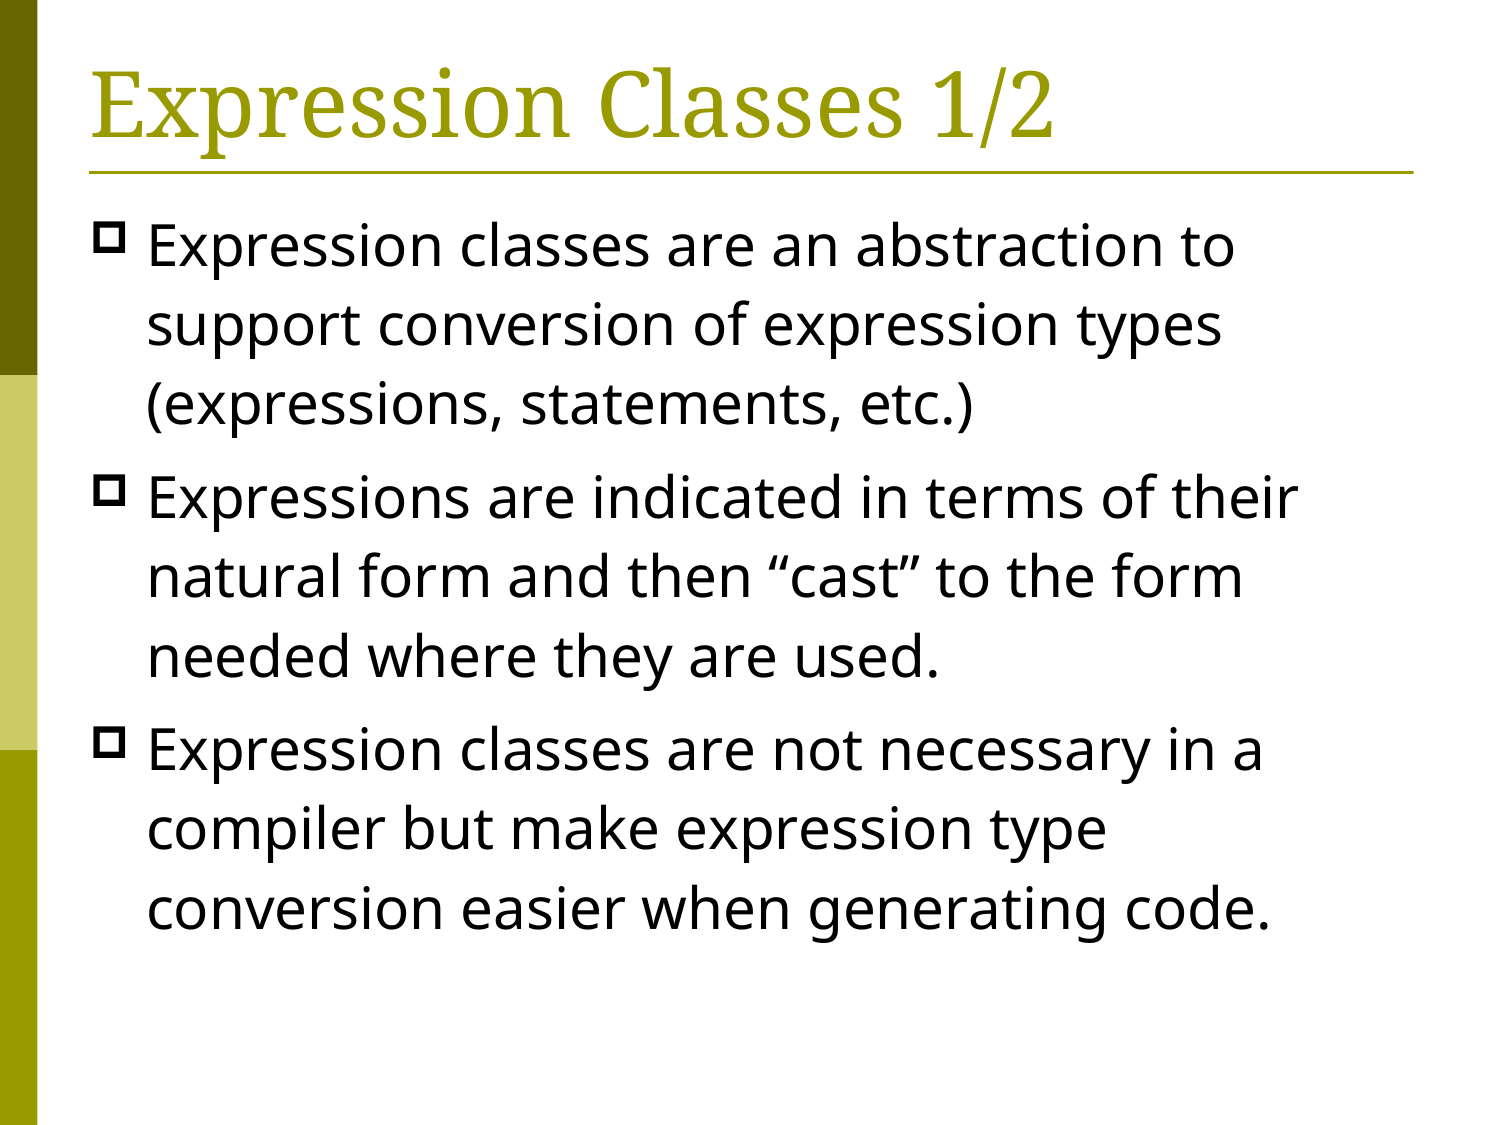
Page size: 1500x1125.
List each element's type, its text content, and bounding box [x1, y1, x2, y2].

title Expression Classes 1/2 [75, 45, 1426, 173]
list Expression classes are an abstraction to support conversion of expression types (expressions, statements, etc.) Expressions are indicated in terms of their natural form and then “cast” to the form needed where they are used. Expression classes are not necessary in a compiler but make expression type conversion easier when generating code. [75, 196, 1426, 1006]
